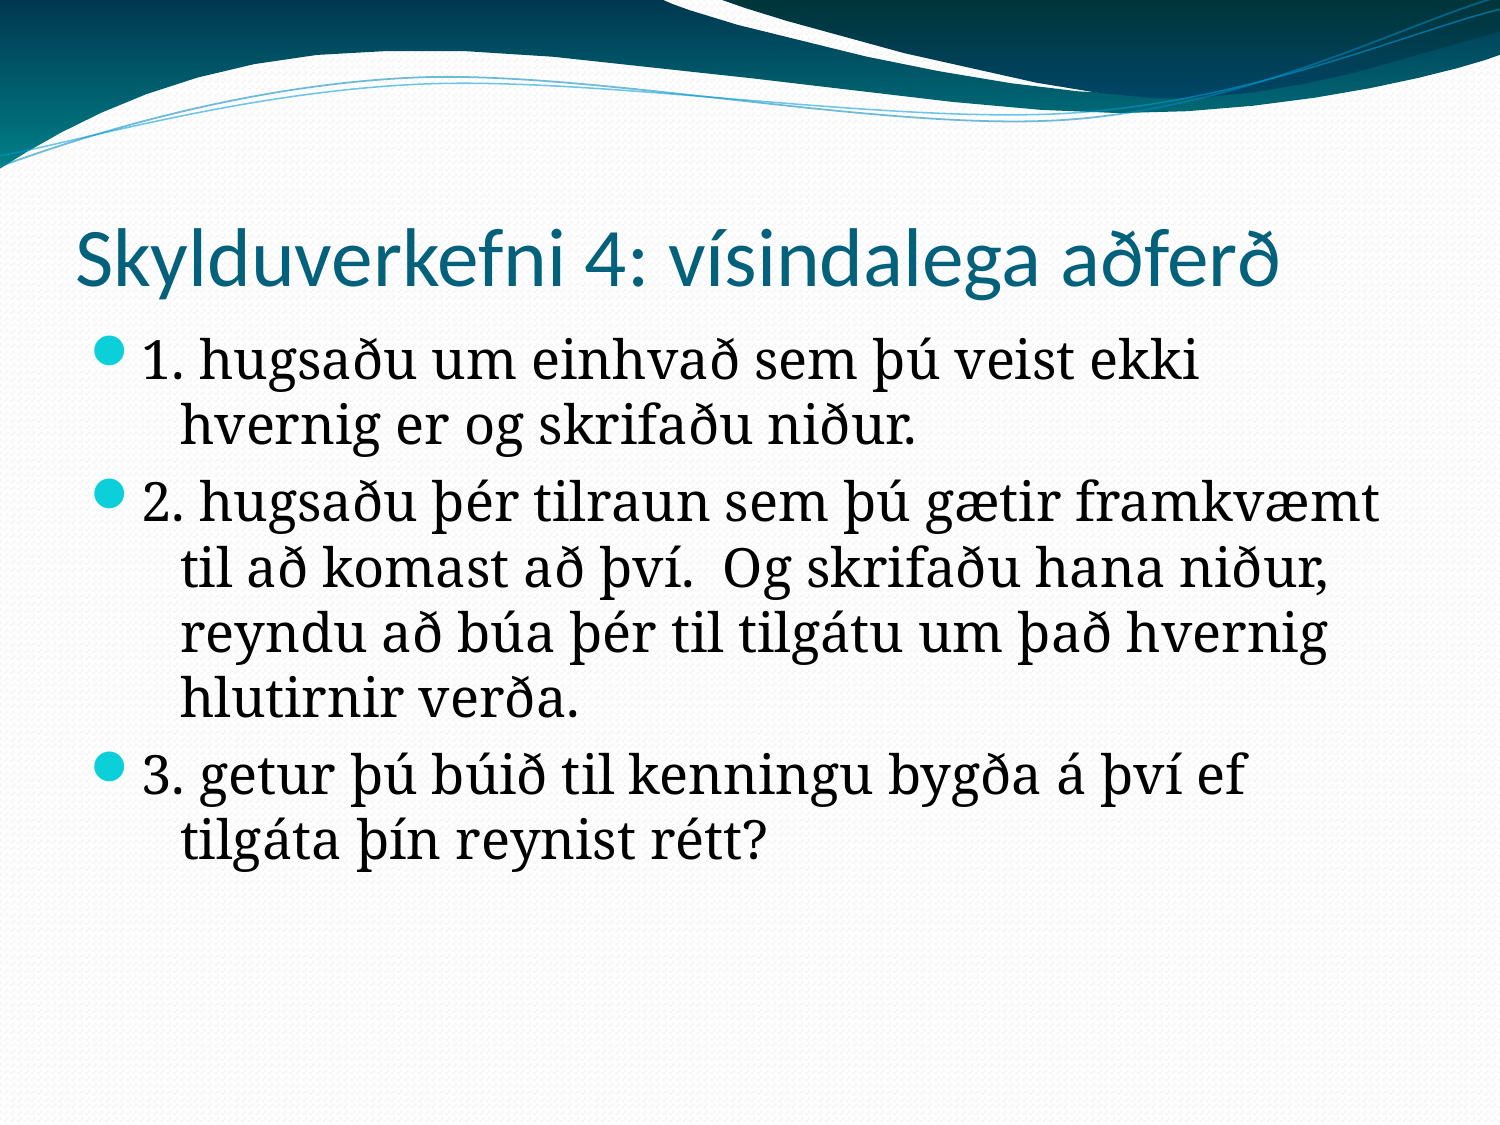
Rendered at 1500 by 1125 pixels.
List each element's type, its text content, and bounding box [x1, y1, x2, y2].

title Skylduverkefni 4: vísindalega aðferð [75, 115, 1426, 304]
list 1. hugsaðu um einhvað sem þú veist ekki hvernig er og skrifaðu niður. 2. hugsaðu þér tilraun sem þú gætir framkvæmt til að komast að því. Og skrifaðu hana niður, reyndu að búa þér til tilgátu um það hvernig hlutirnir verða. 3. getur þú búið til kenningu bygða á því ef tilgáta þín reynist rétt? [75, 317, 1426, 1038]
